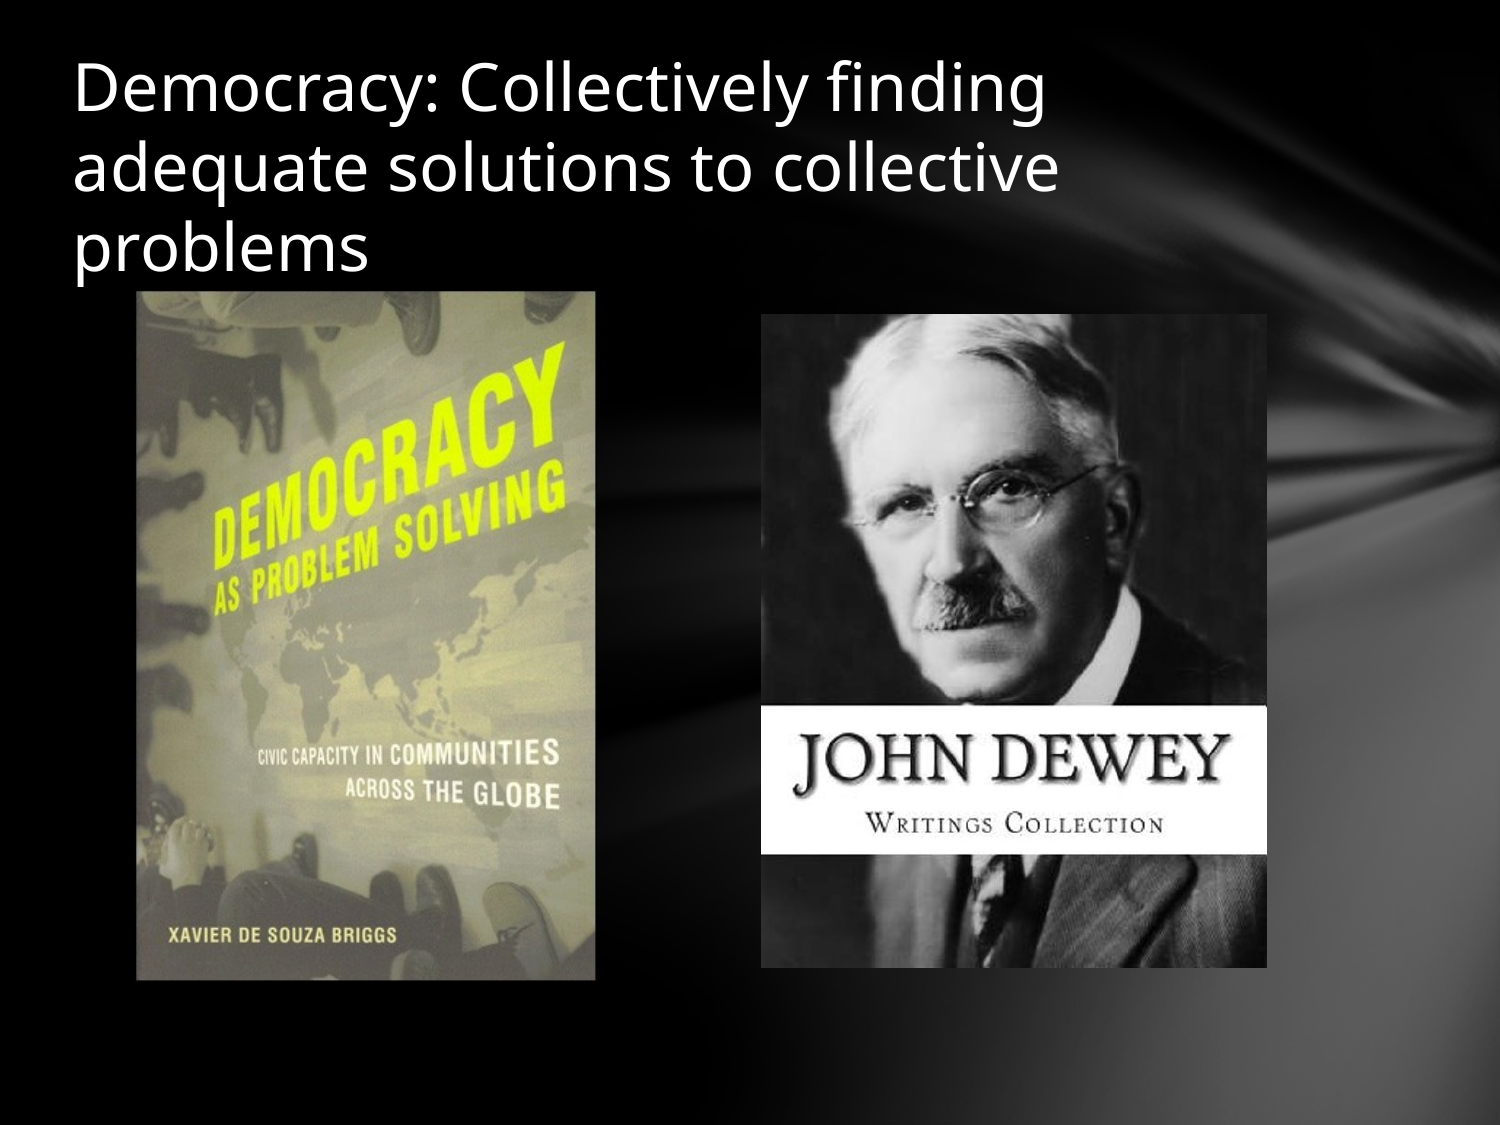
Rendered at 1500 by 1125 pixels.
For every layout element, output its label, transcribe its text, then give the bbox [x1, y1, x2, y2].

picture [761, 314, 1267, 968]
picture [135, 290, 597, 982]
title Democracy: Collectively finding adequate solutions to collective problems [57, 37, 1318, 213]
